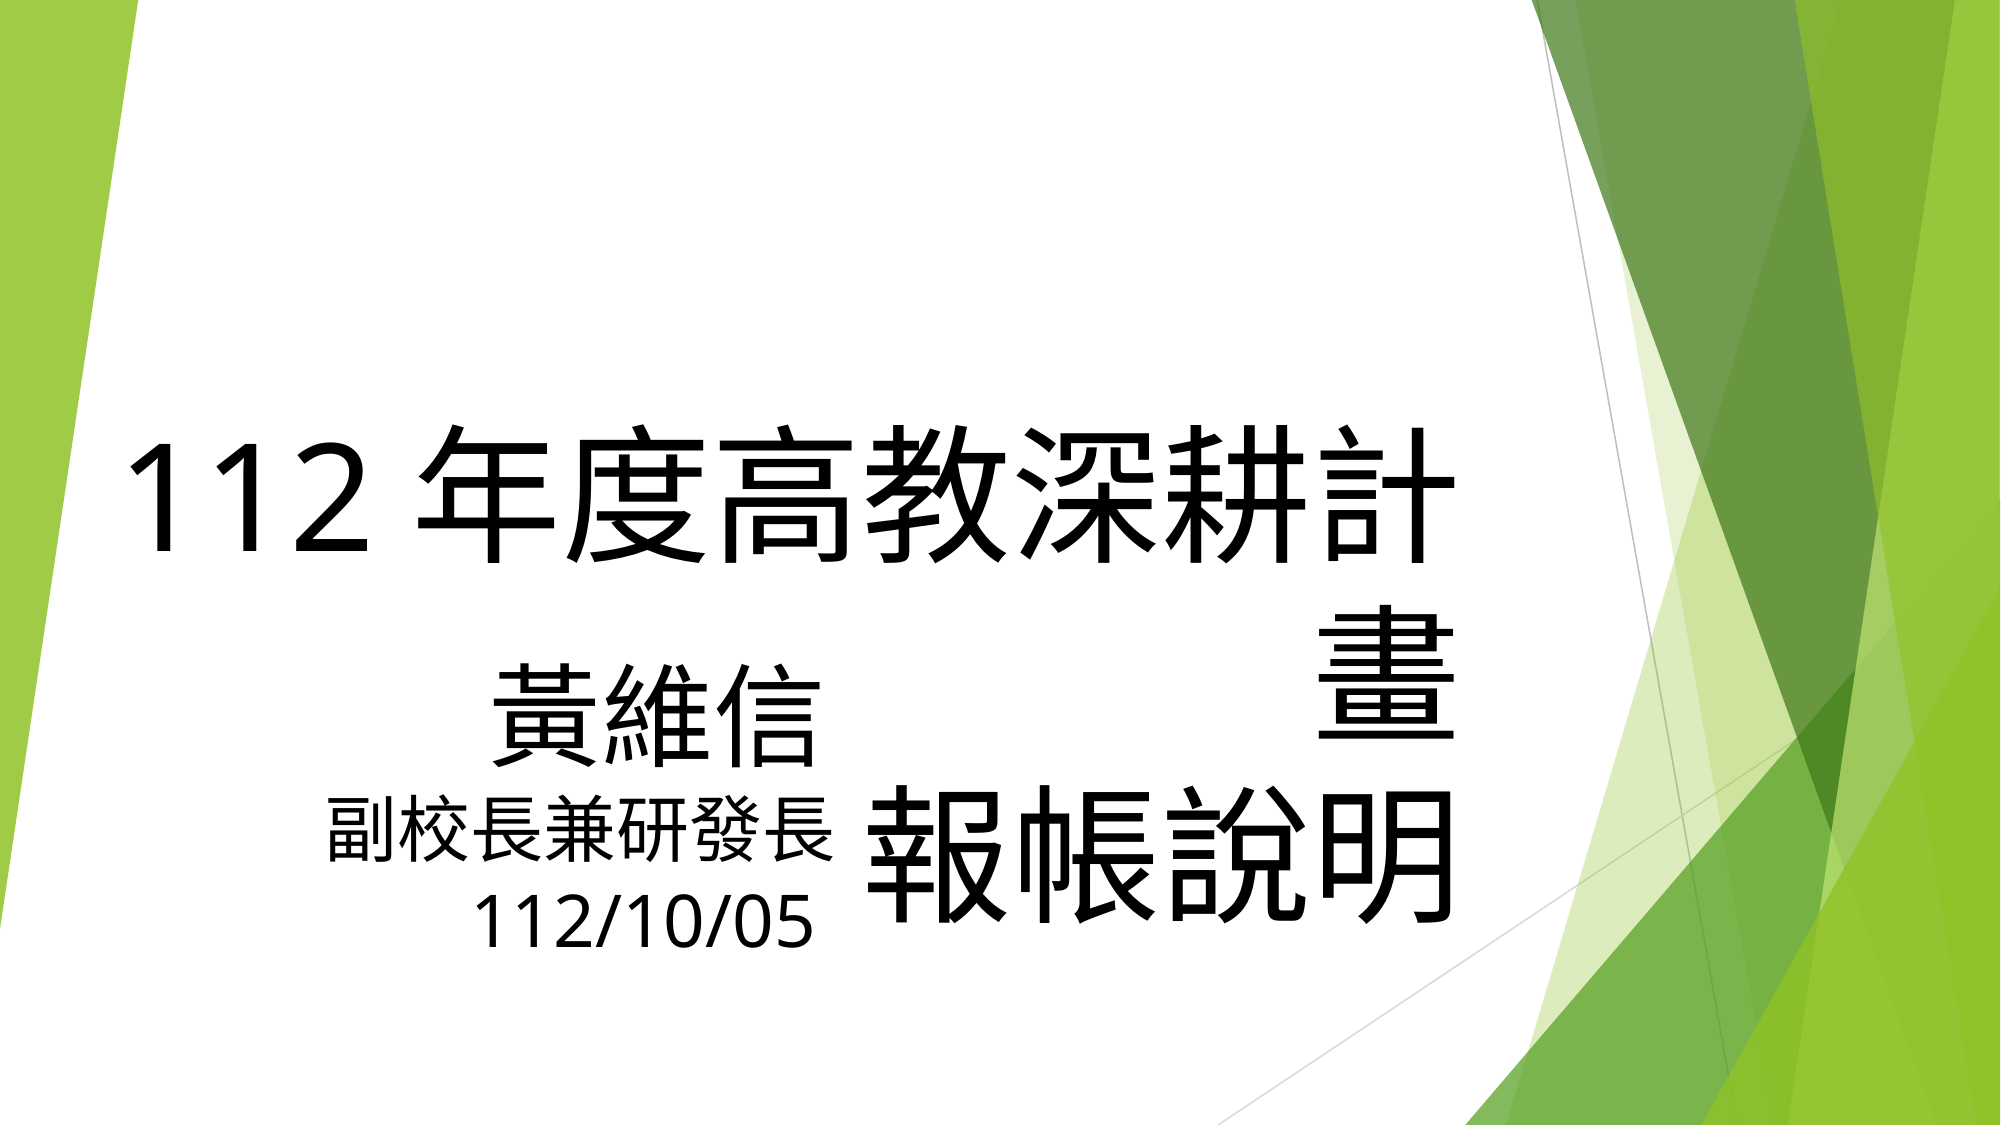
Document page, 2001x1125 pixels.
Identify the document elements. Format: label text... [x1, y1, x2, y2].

title 112年度高教深耕計畫 報帳說明 [102, 394, 1618, 665]
subtitle 黃維信 副校長兼研發長 112/10/05 [309, 664, 1585, 999]
